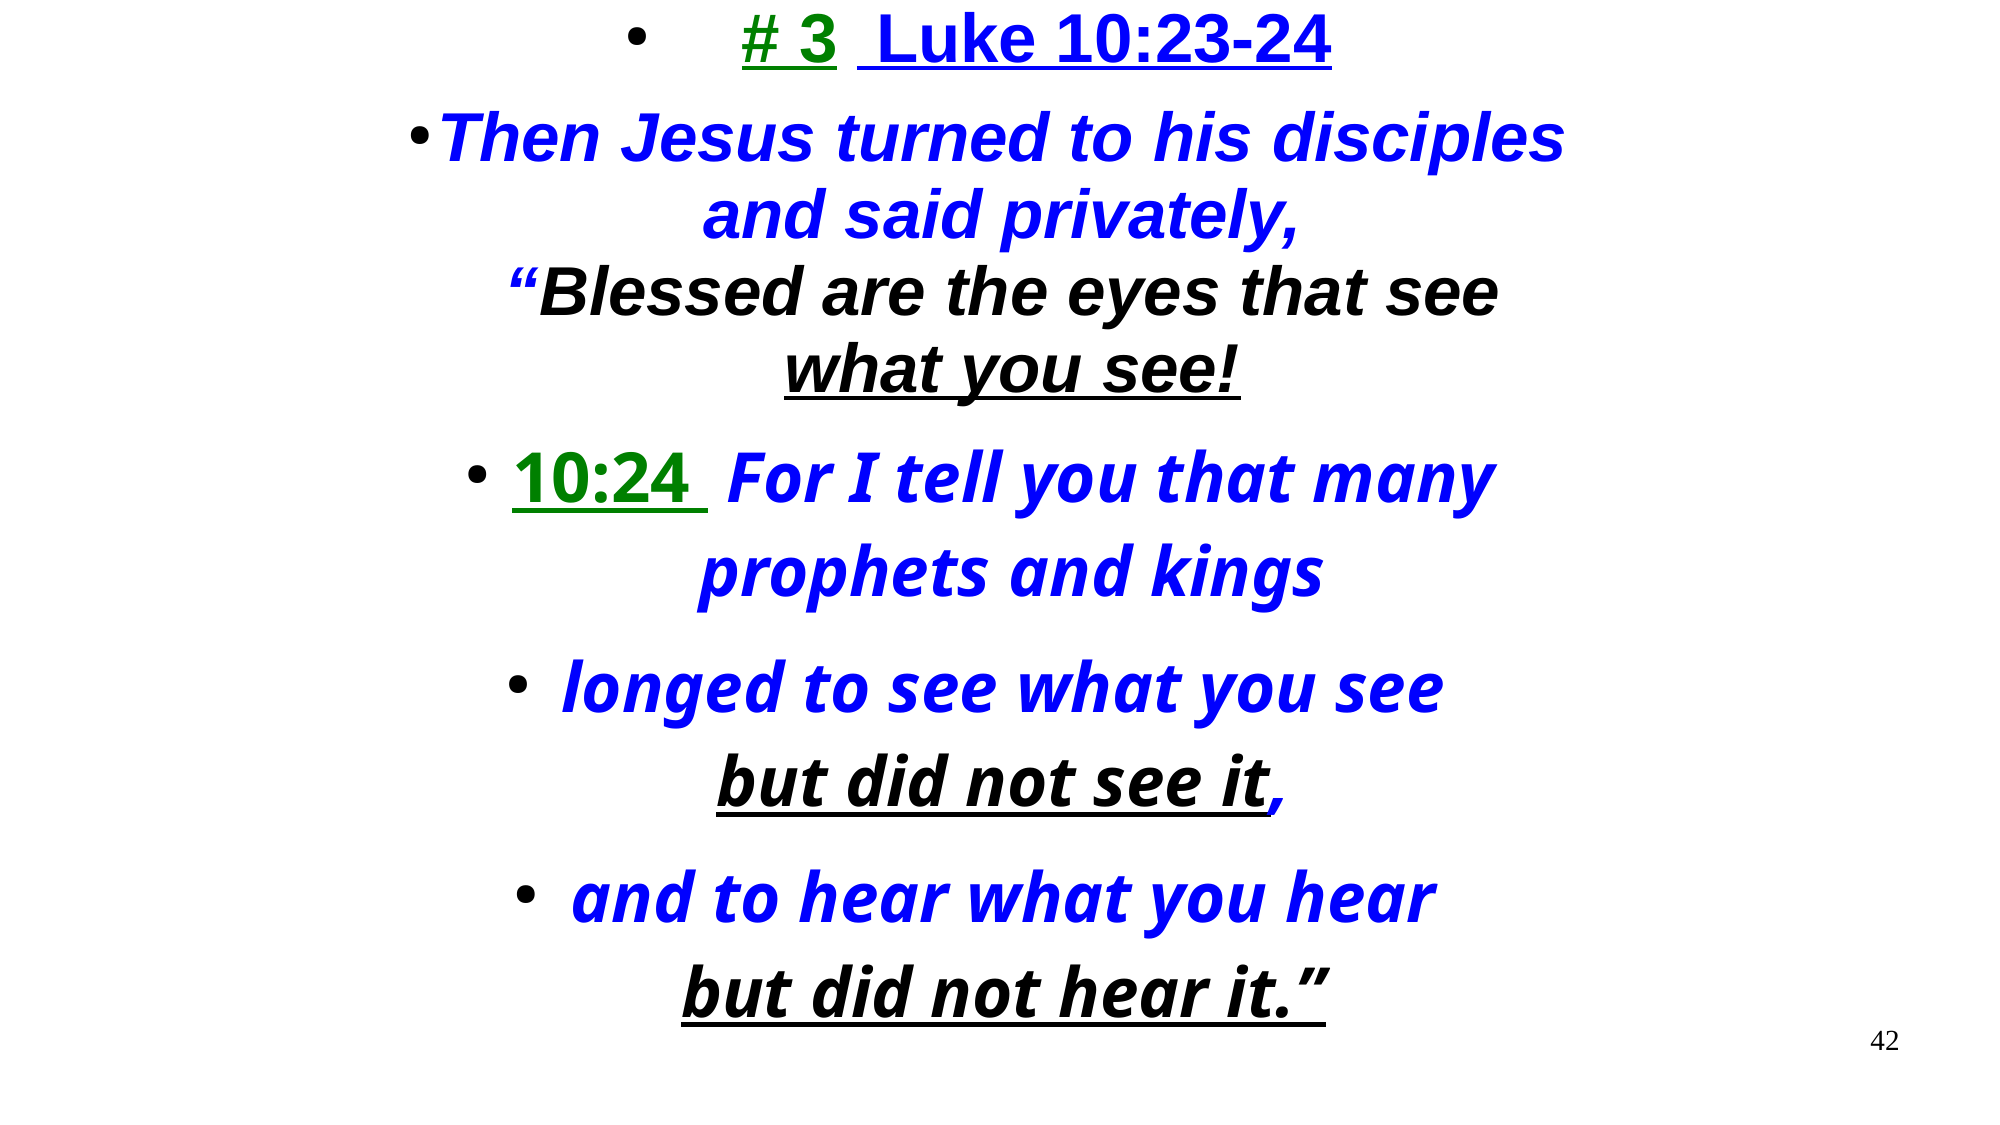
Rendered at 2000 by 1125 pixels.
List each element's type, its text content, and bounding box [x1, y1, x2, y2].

list # 3 Luke 10:23-24 Then Jesus turned to his disciples and said privately, “Blessed are the eyes that see what you see! 10:24 For I tell you that many prophets and kings longed to see what you see but did not see it, and to hear what you hear but did not hear it.” [0, 0, 1996, 1123]
